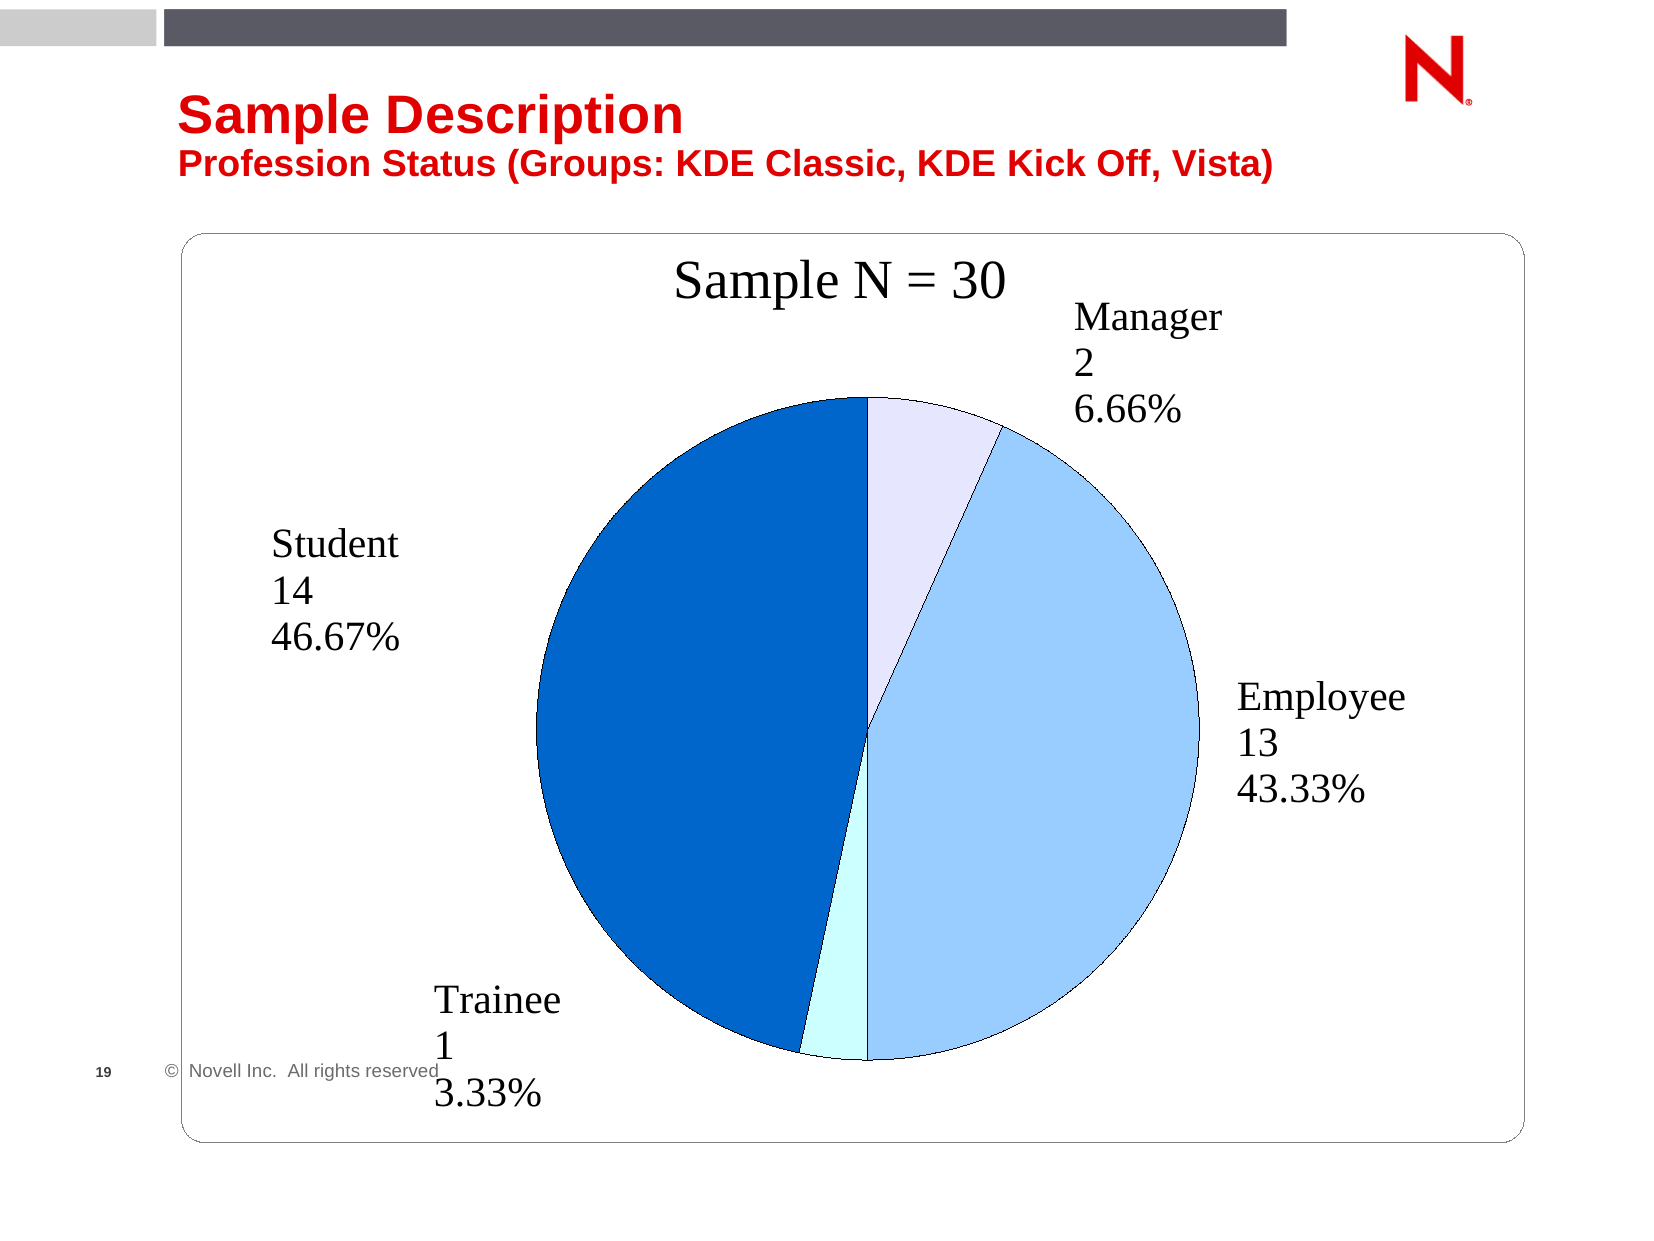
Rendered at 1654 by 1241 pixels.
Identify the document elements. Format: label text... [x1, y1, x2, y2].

text_box Trainee 1 3.33% [433, 976, 749, 1130]
text_box Employee 13 43.33% [1236, 672, 1552, 826]
picture [1403, 32, 1473, 46]
text_box Sample N = 30 [542, 249, 1140, 311]
text_box Student 14 46.67% [271, 520, 586, 674]
title Sample Description Profession Status (Groups: KDE Classic, KDE Kick Off, Vista) [177, 46, 1525, 226]
chart [509, 371, 1226, 1075]
text_box Manager 2 6.66% [1074, 292, 1389, 446]
